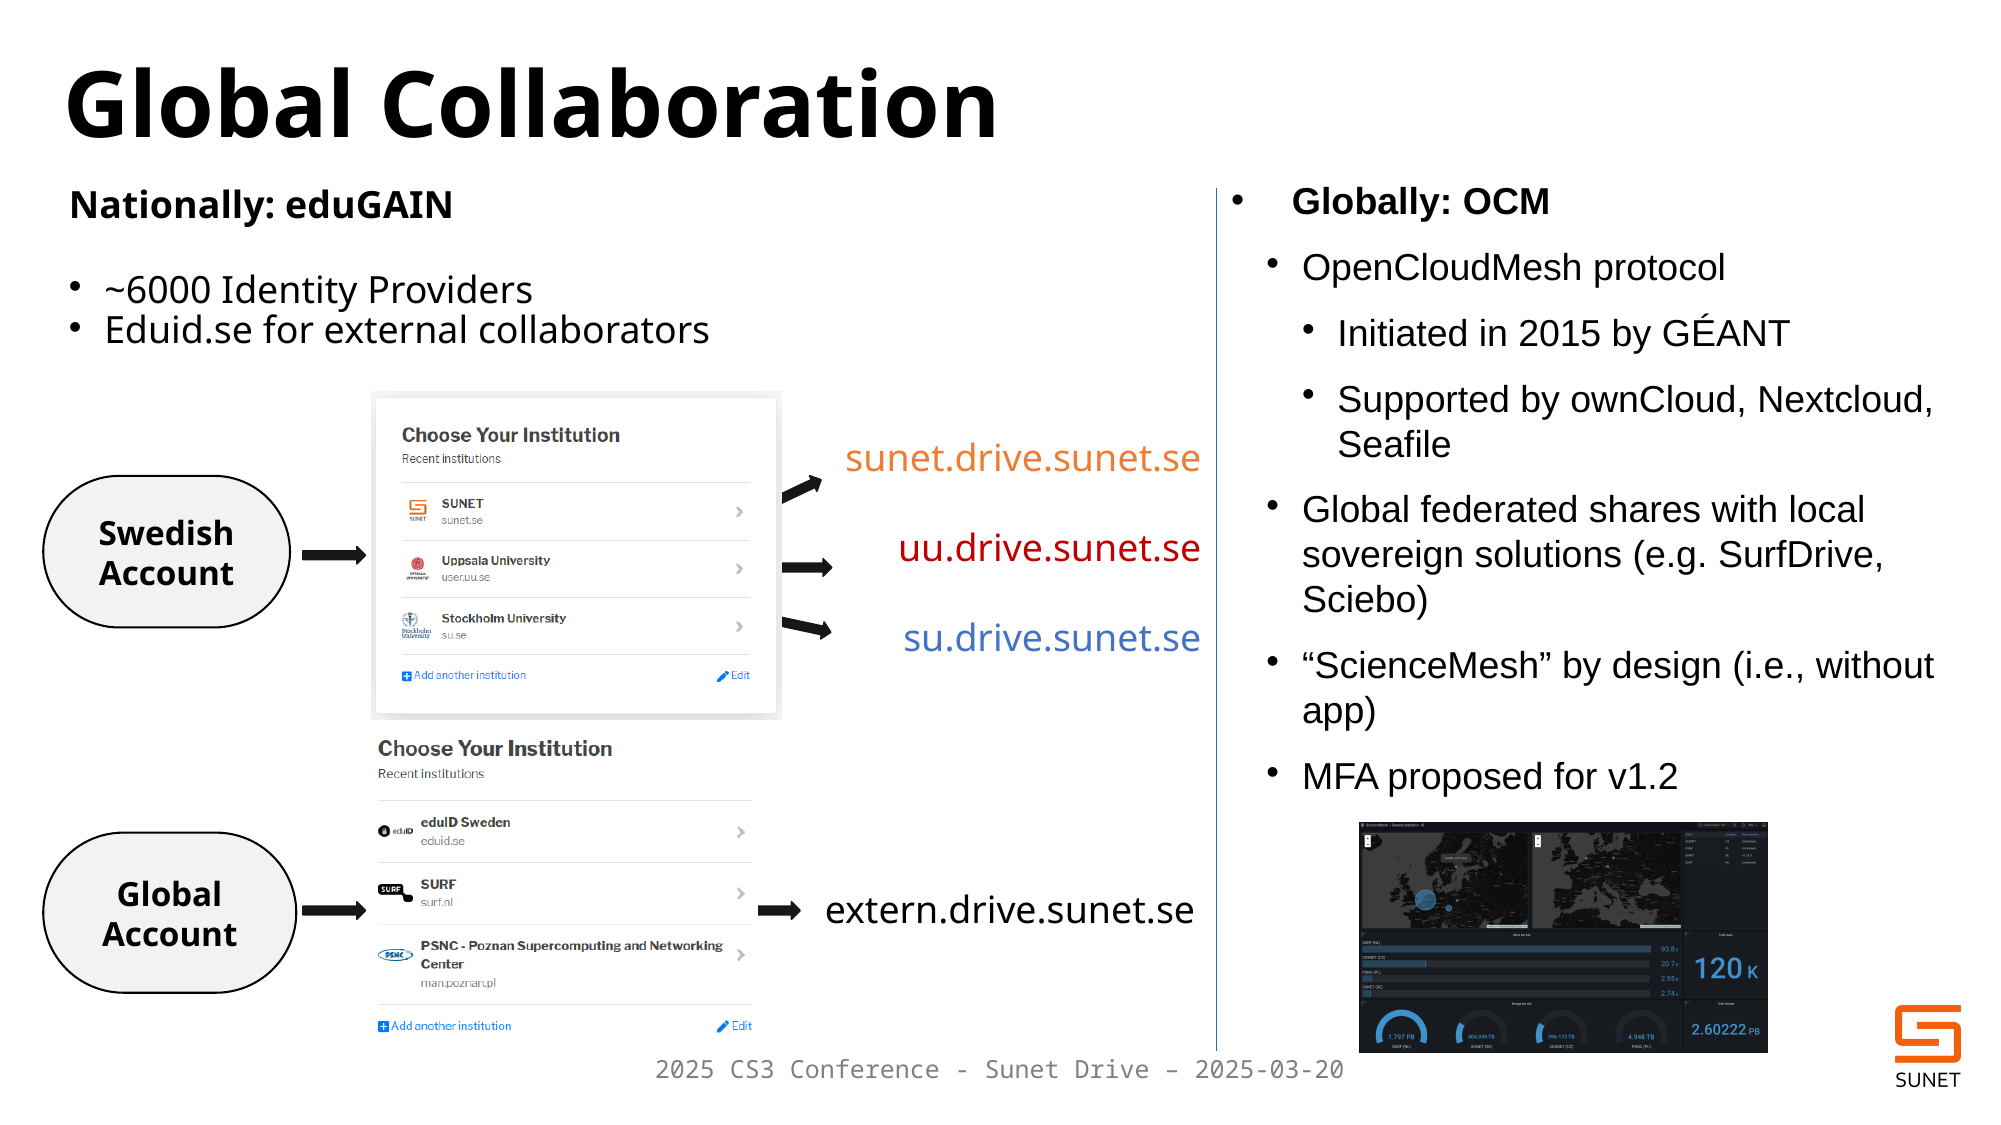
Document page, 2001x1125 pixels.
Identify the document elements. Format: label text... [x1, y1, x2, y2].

picture [1359, 995, 1768, 1053]
text_box [782, 558, 832, 577]
text_box Globally: OCM OpenCloudMesh protocol Initiated in 2015 by GÉANT Supported by ownCloud, Nextcloud, Seafile Global federated shares with local sovereign solutions (e.g. SurfDrive, Sciebo) “ScienceMesh” by design (i.e., without app) MFA proposed for v1.2 [1216, 189, 1950, 995]
text_box [782, 475, 822, 504]
text_box Nationally: eduGAIN ~6000 Identity Providers Eduid.se for external collaborators [54, 189, 817, 370]
text_box [302, 546, 366, 564]
picture [371, 391, 782, 720]
text_box Swedish Account [43, 475, 291, 628]
text_box [758, 901, 801, 920]
picture [371, 733, 758, 1039]
title Global Collaboration [48, 27, 2000, 189]
text_box sunet.drive.sunet.se uu.drive.sunet.se su.drive.sunet.se [827, 426, 1216, 667]
text_box [302, 901, 366, 920]
list 2025 CS3 Conference - Sunet Drive – 2025-03-20 [250, 1050, 1751, 1096]
text_box extern.drive.sunet.se [810, 878, 1216, 939]
text_box Global Account [43, 832, 297, 993]
text_box [782, 617, 831, 639]
picture [1895, 1005, 1961, 1092]
